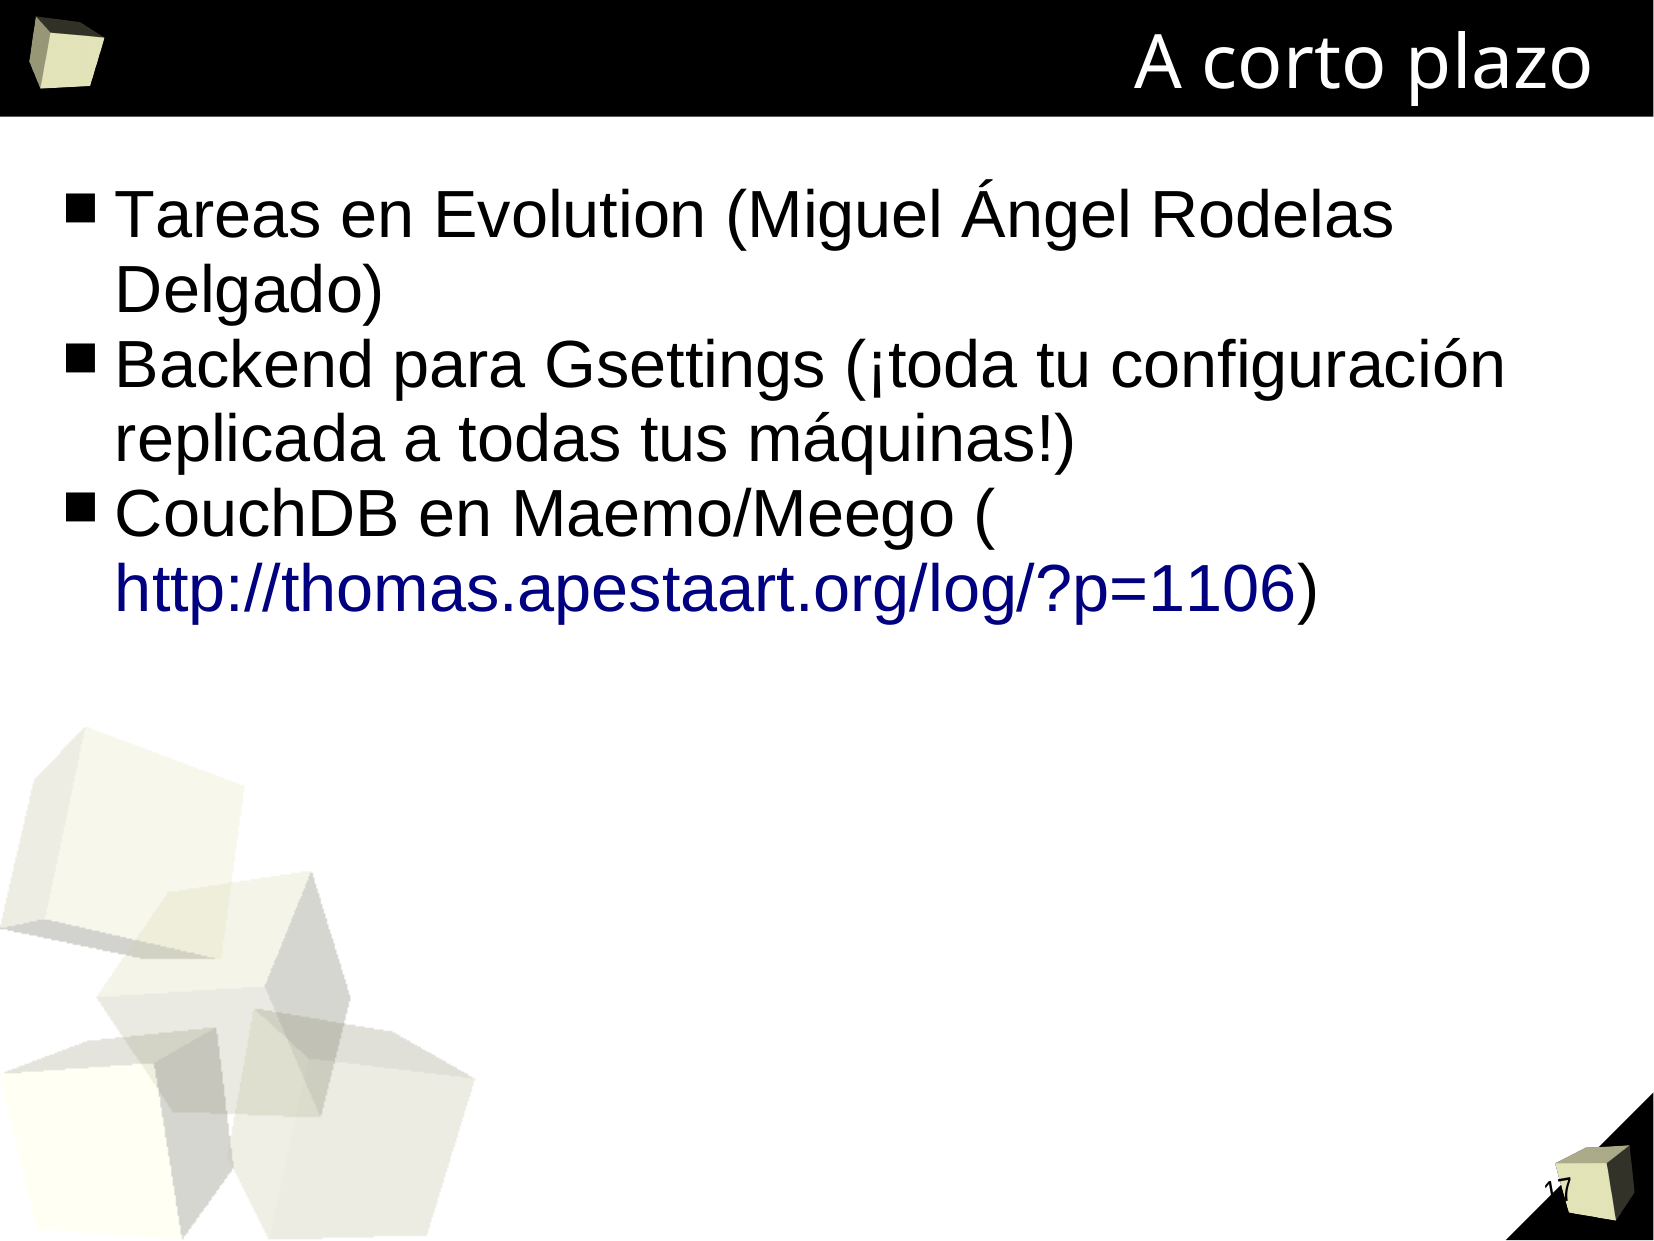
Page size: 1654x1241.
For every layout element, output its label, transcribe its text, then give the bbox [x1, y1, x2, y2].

title A corto plazo [118, 0, 1595, 119]
picture [0, 726, 477, 1241]
list Tareas en Evolution (Miguel Ángel Rodelas Delgado) Backend para Gsettings (¡toda tu configuración replicada a todas tus máquinas!) CouchDB en Maemo/Meego (http://thomas.apestaart.org/log/?p=1106) [44, 177, 1611, 1200]
